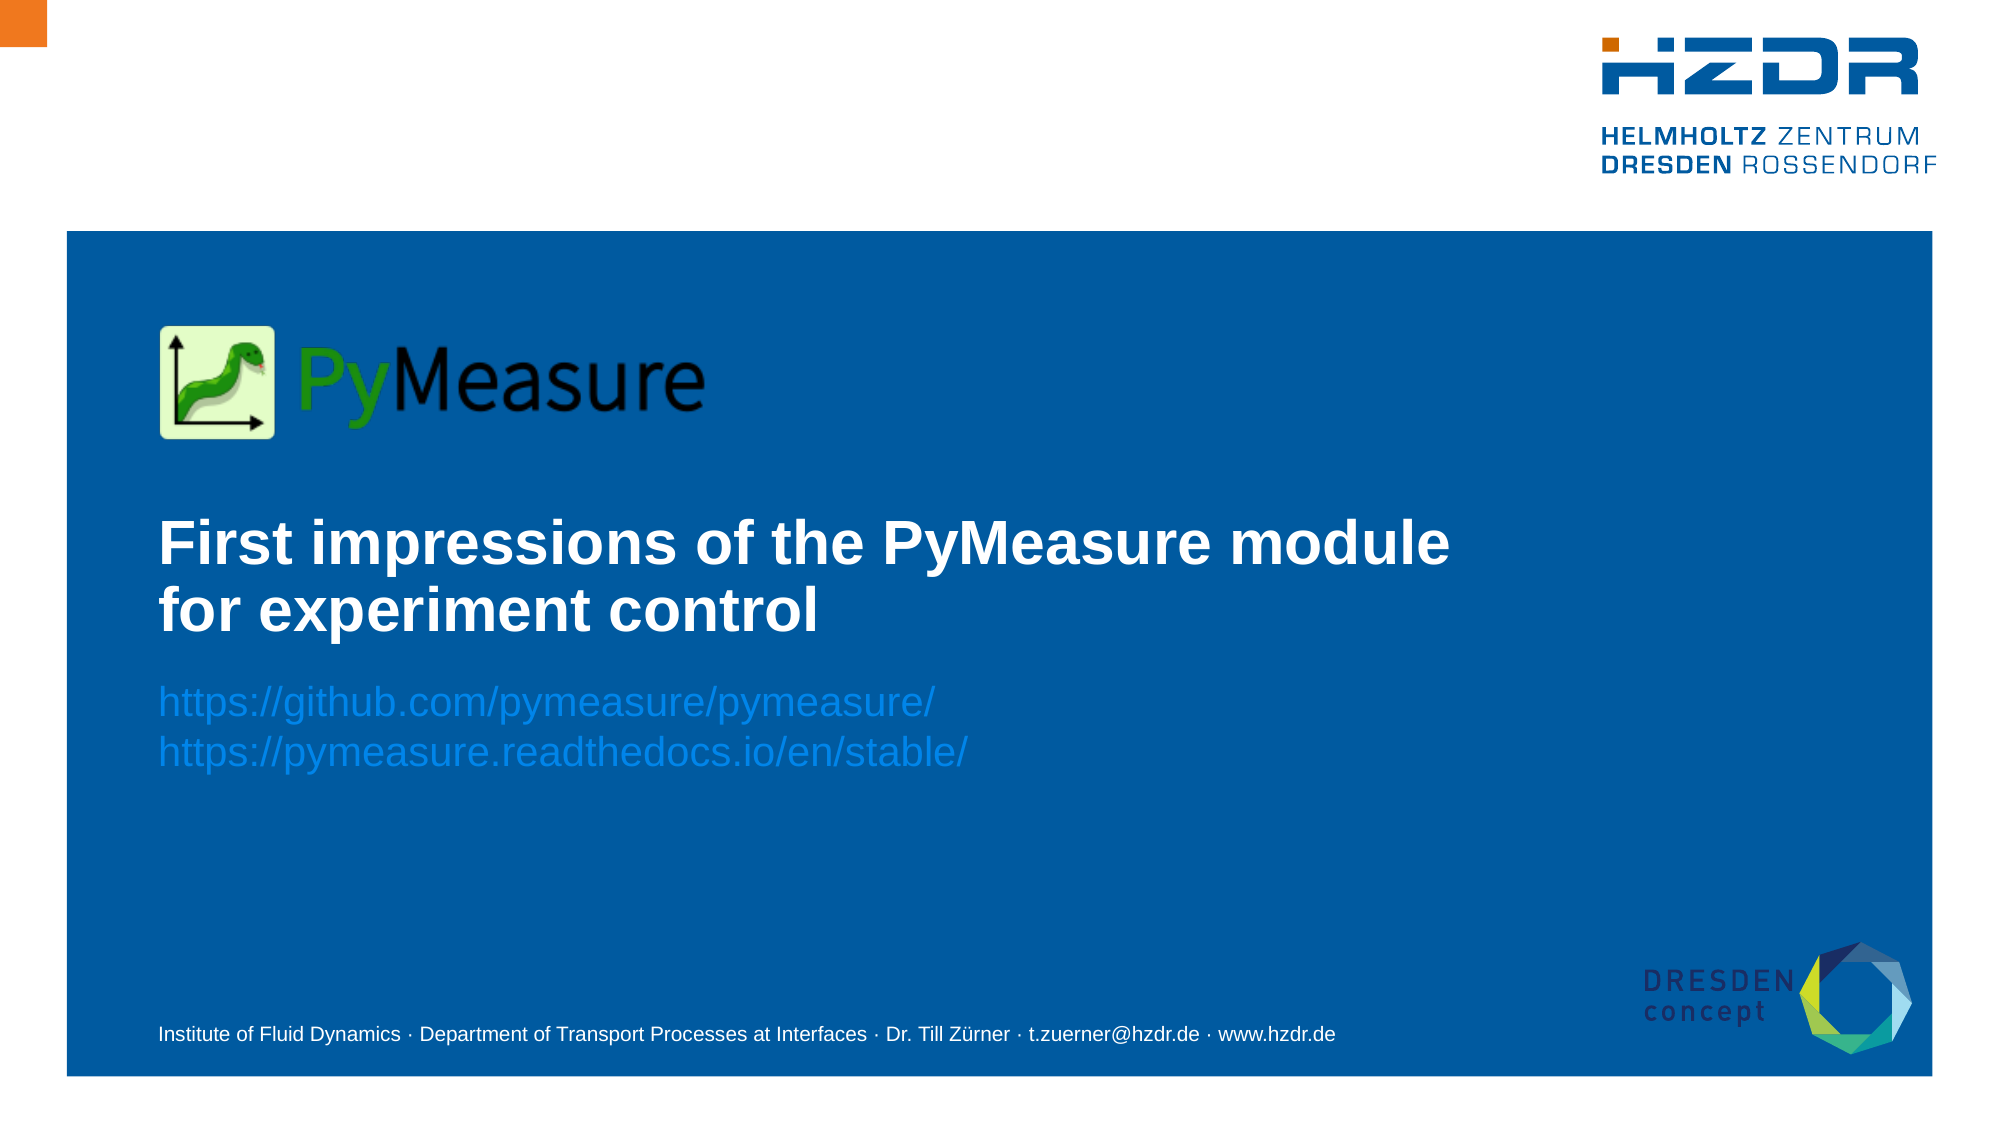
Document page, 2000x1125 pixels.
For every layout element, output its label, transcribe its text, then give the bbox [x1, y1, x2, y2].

title First impressions of the PyMeasure module for experiment control [158, 562, 1894, 646]
subtitle https://github.com/pymeasure/pymeasure/ https://pymeasure.readthedocs.io/en/stable/ [158, 675, 1897, 773]
list Institute of Fluid Dynamics · Department of Transport Processes at Interfaces · Dr. Till Zürner · t.zuerner@hzdr.de · www.hzdr.de [158, 1014, 1600, 1052]
picture [150, 316, 713, 451]
